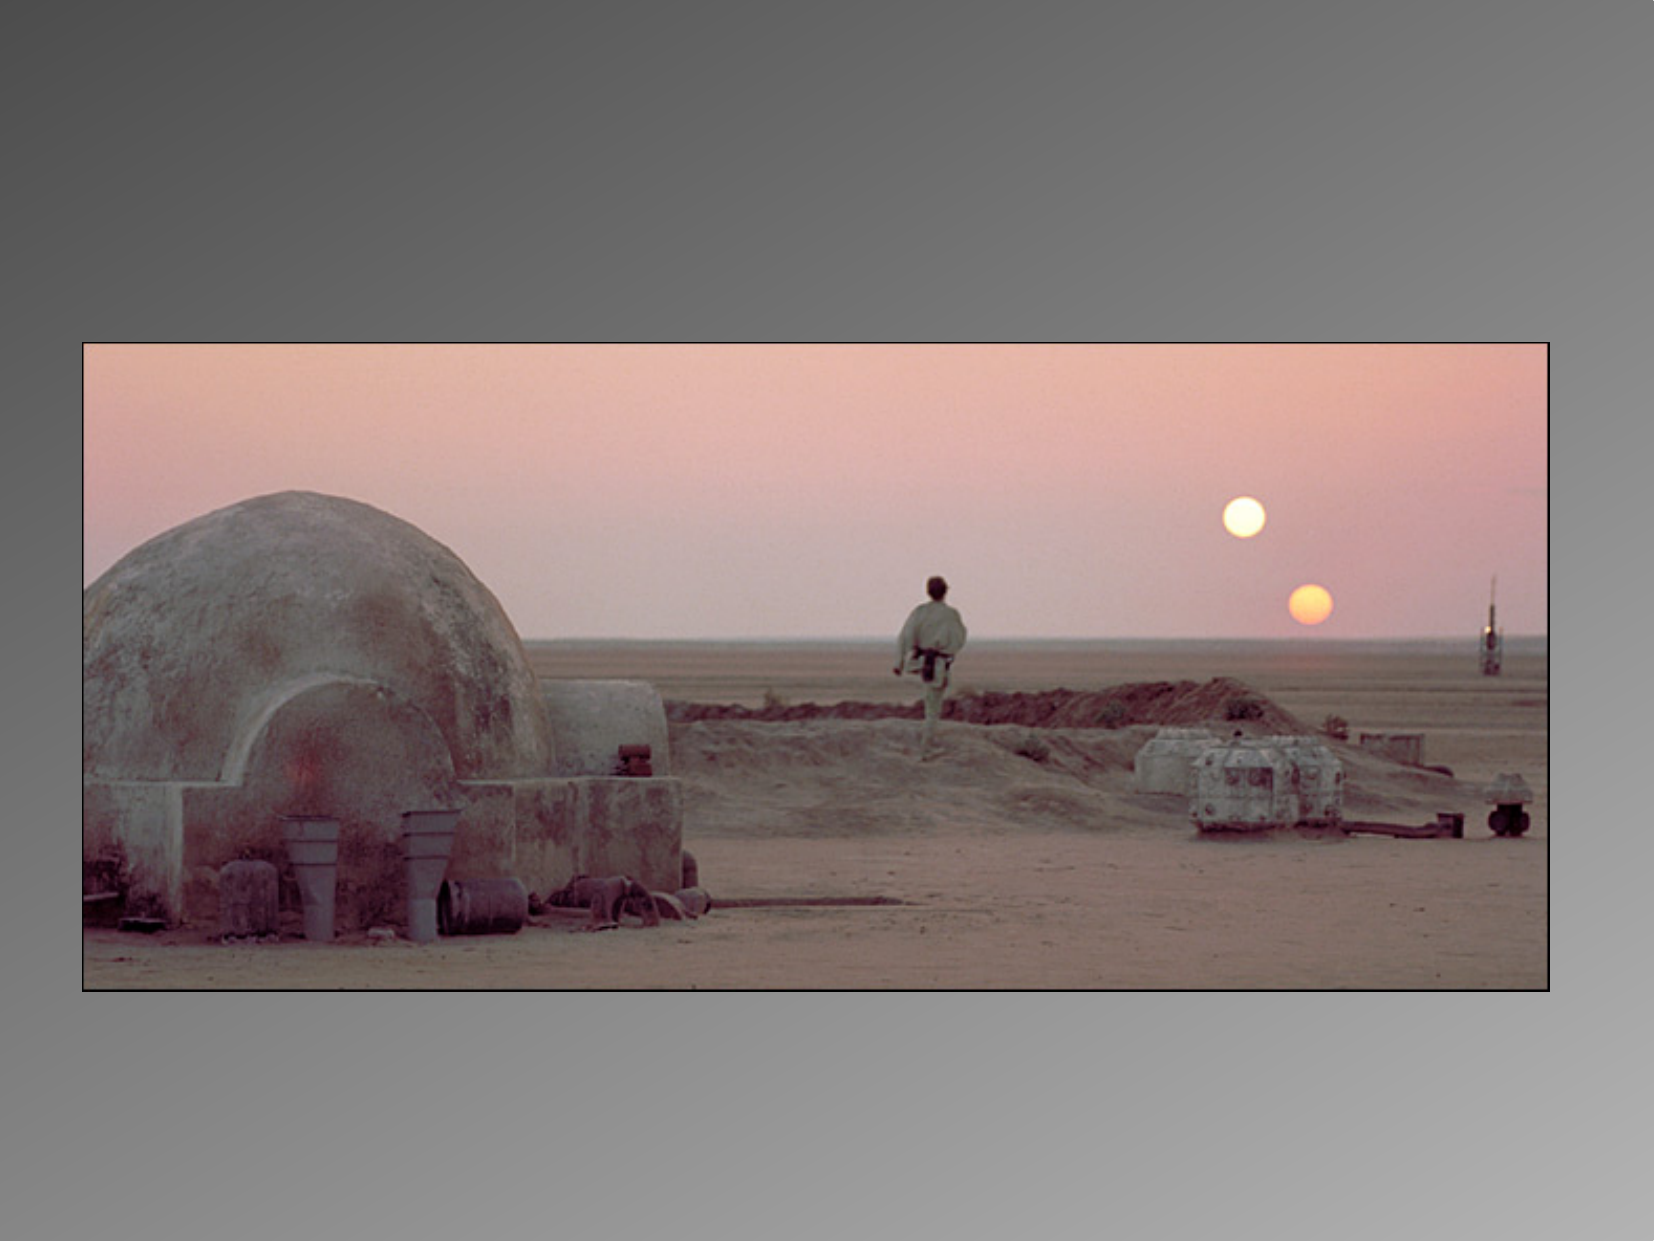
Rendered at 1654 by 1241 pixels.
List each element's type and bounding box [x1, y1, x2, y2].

picture [82, 342, 1550, 992]
